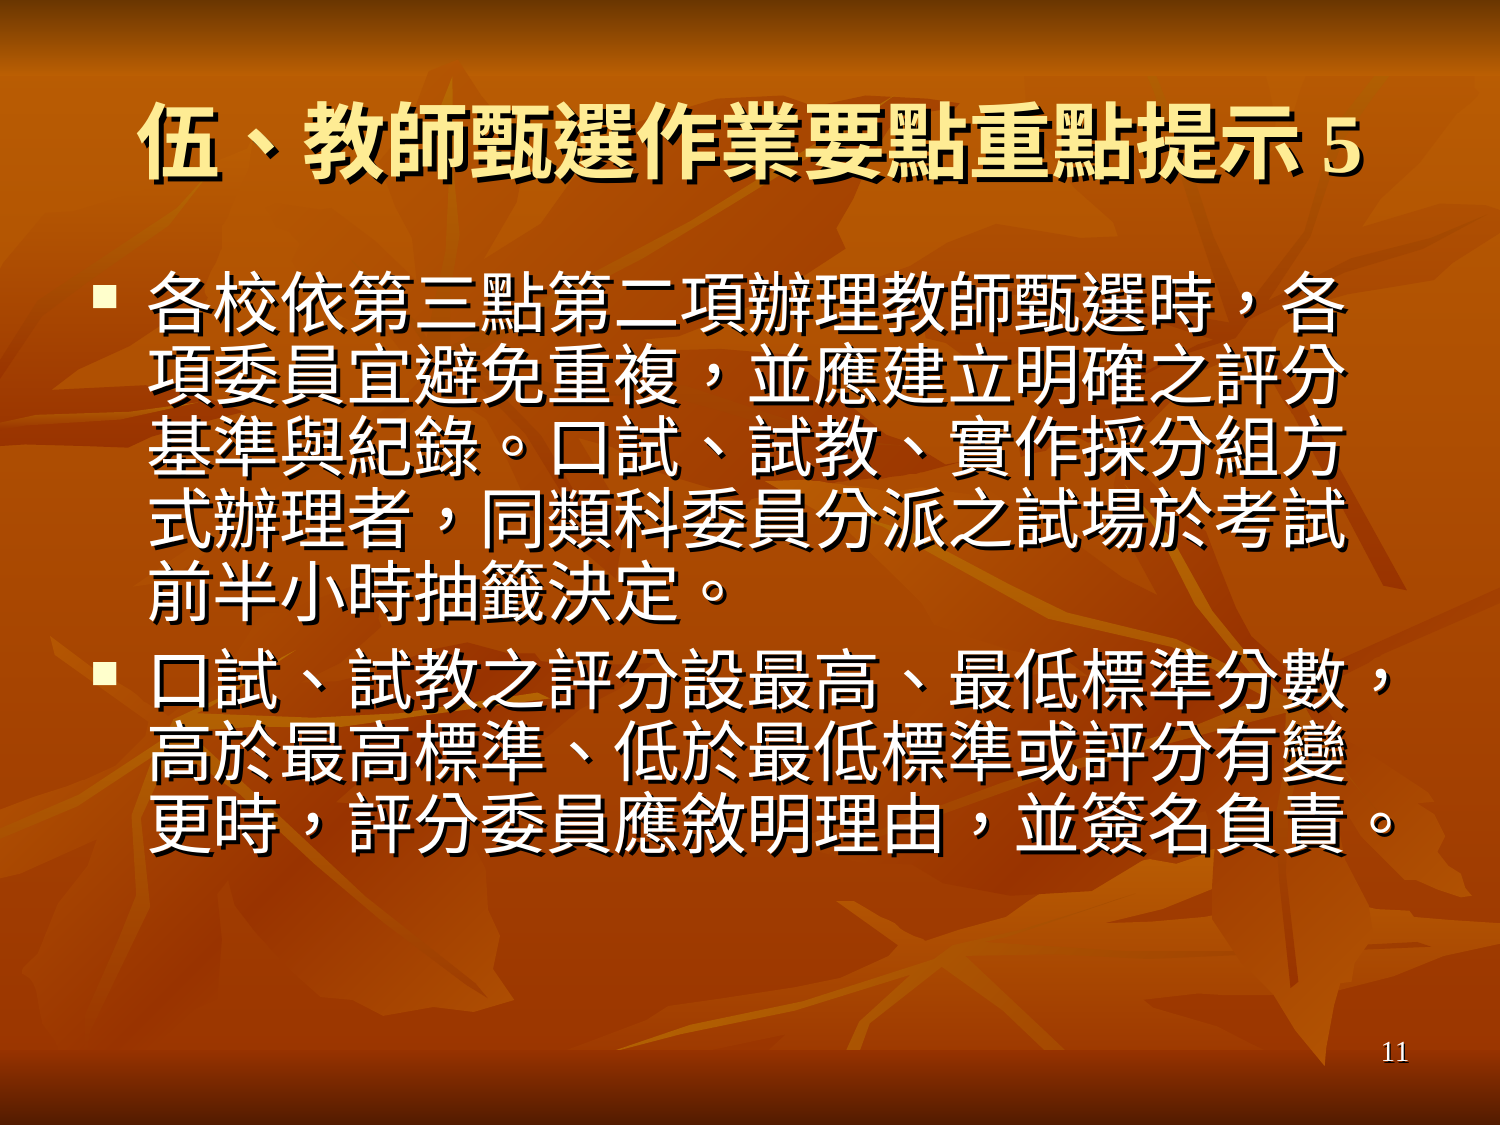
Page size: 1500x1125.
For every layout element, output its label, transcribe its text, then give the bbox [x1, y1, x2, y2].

list 各校依第三點第二項辦理教師甄選時，各項委員宜避免重複，並應建立明確之評分基準與紀錄。口試、試教、實作採分組方式辦理者，同類科委員分派之試場於考試前半小時抽籤決定。 口試、試教之評分設最高、最低標準分數，高於最高標準、低於最低標準或評分有變更時，評分委員應敘明理由，並簽名負責。 [75, 262, 1426, 1006]
title 伍、教師甄選作業要點重點提示5 [75, 45, 1426, 234]
